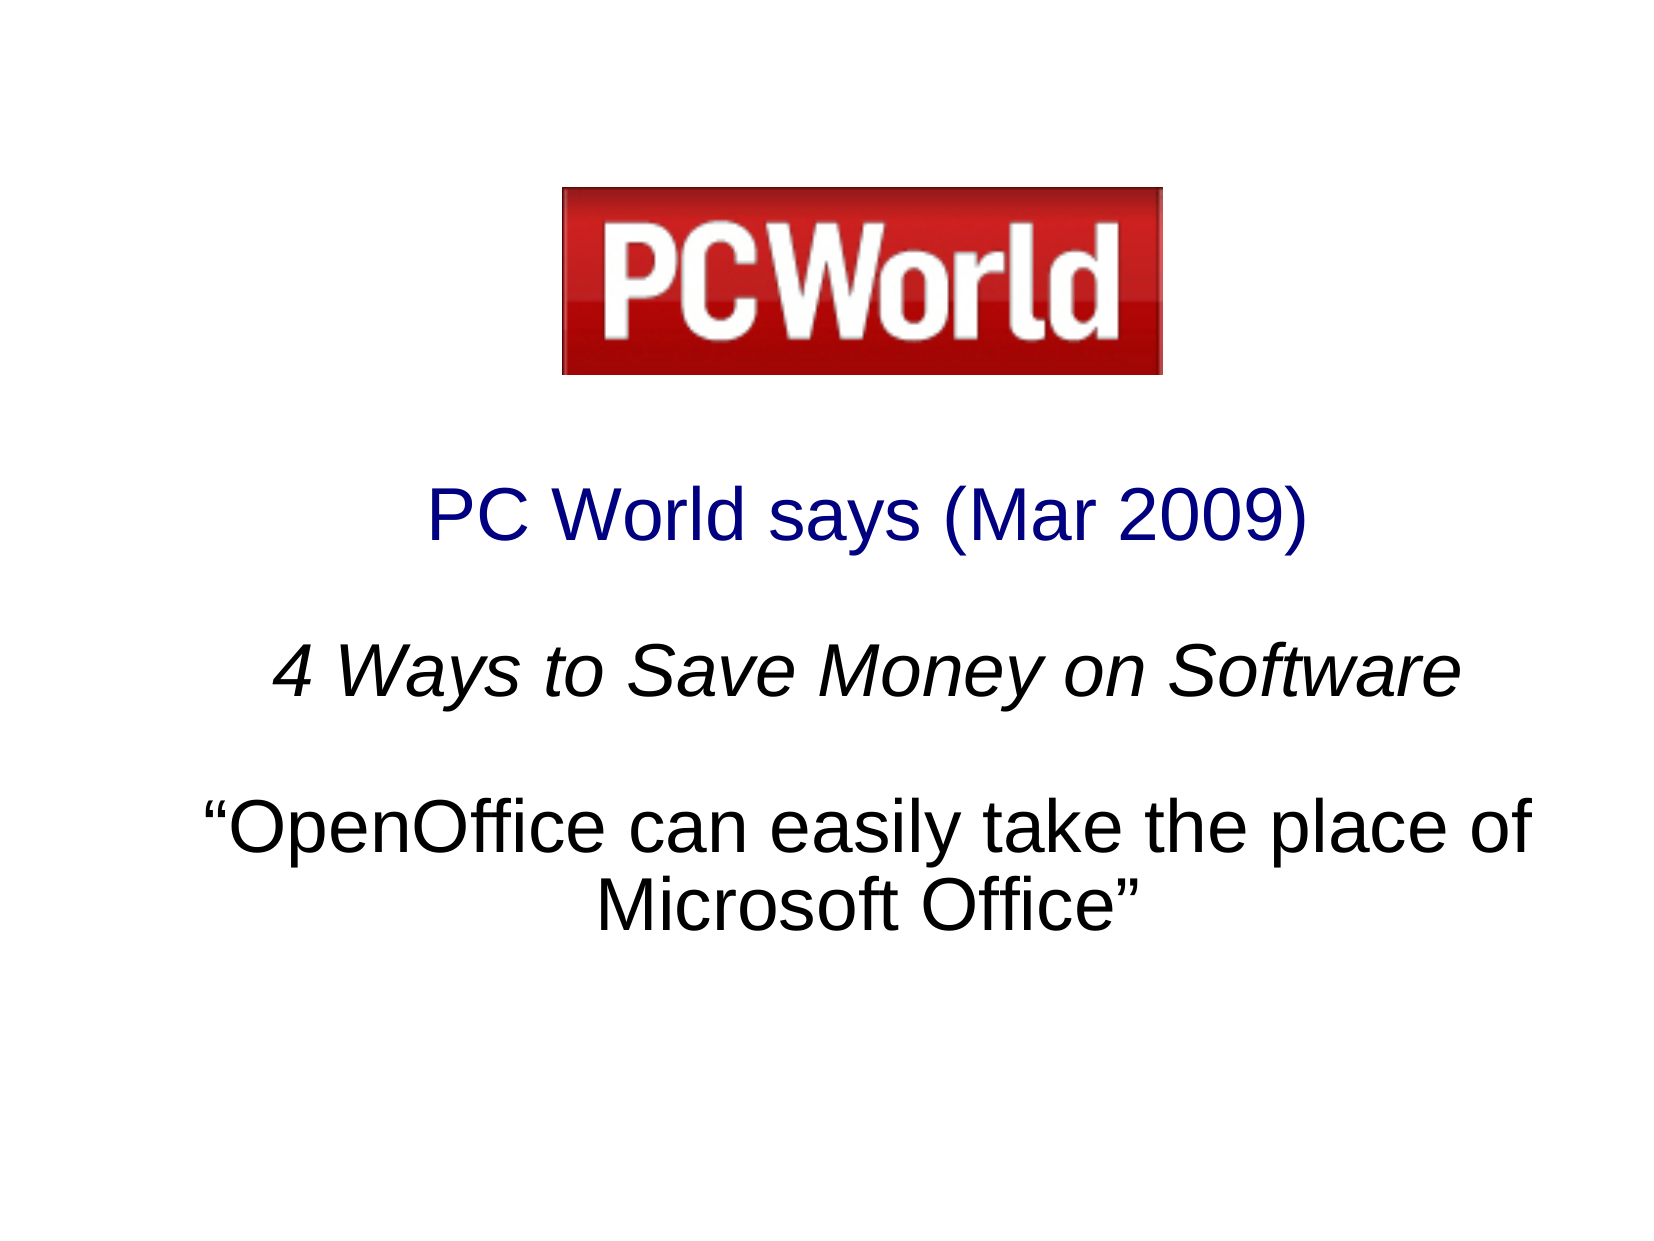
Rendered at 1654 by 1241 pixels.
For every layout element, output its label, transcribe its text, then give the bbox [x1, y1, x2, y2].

title PC World says (Mar 2009) 4 Ways to Save Money on Software “OpenOffice can easily take the place of Microsoft Office” [124, 412, 1613, 1012]
picture [562, 187, 1163, 376]
